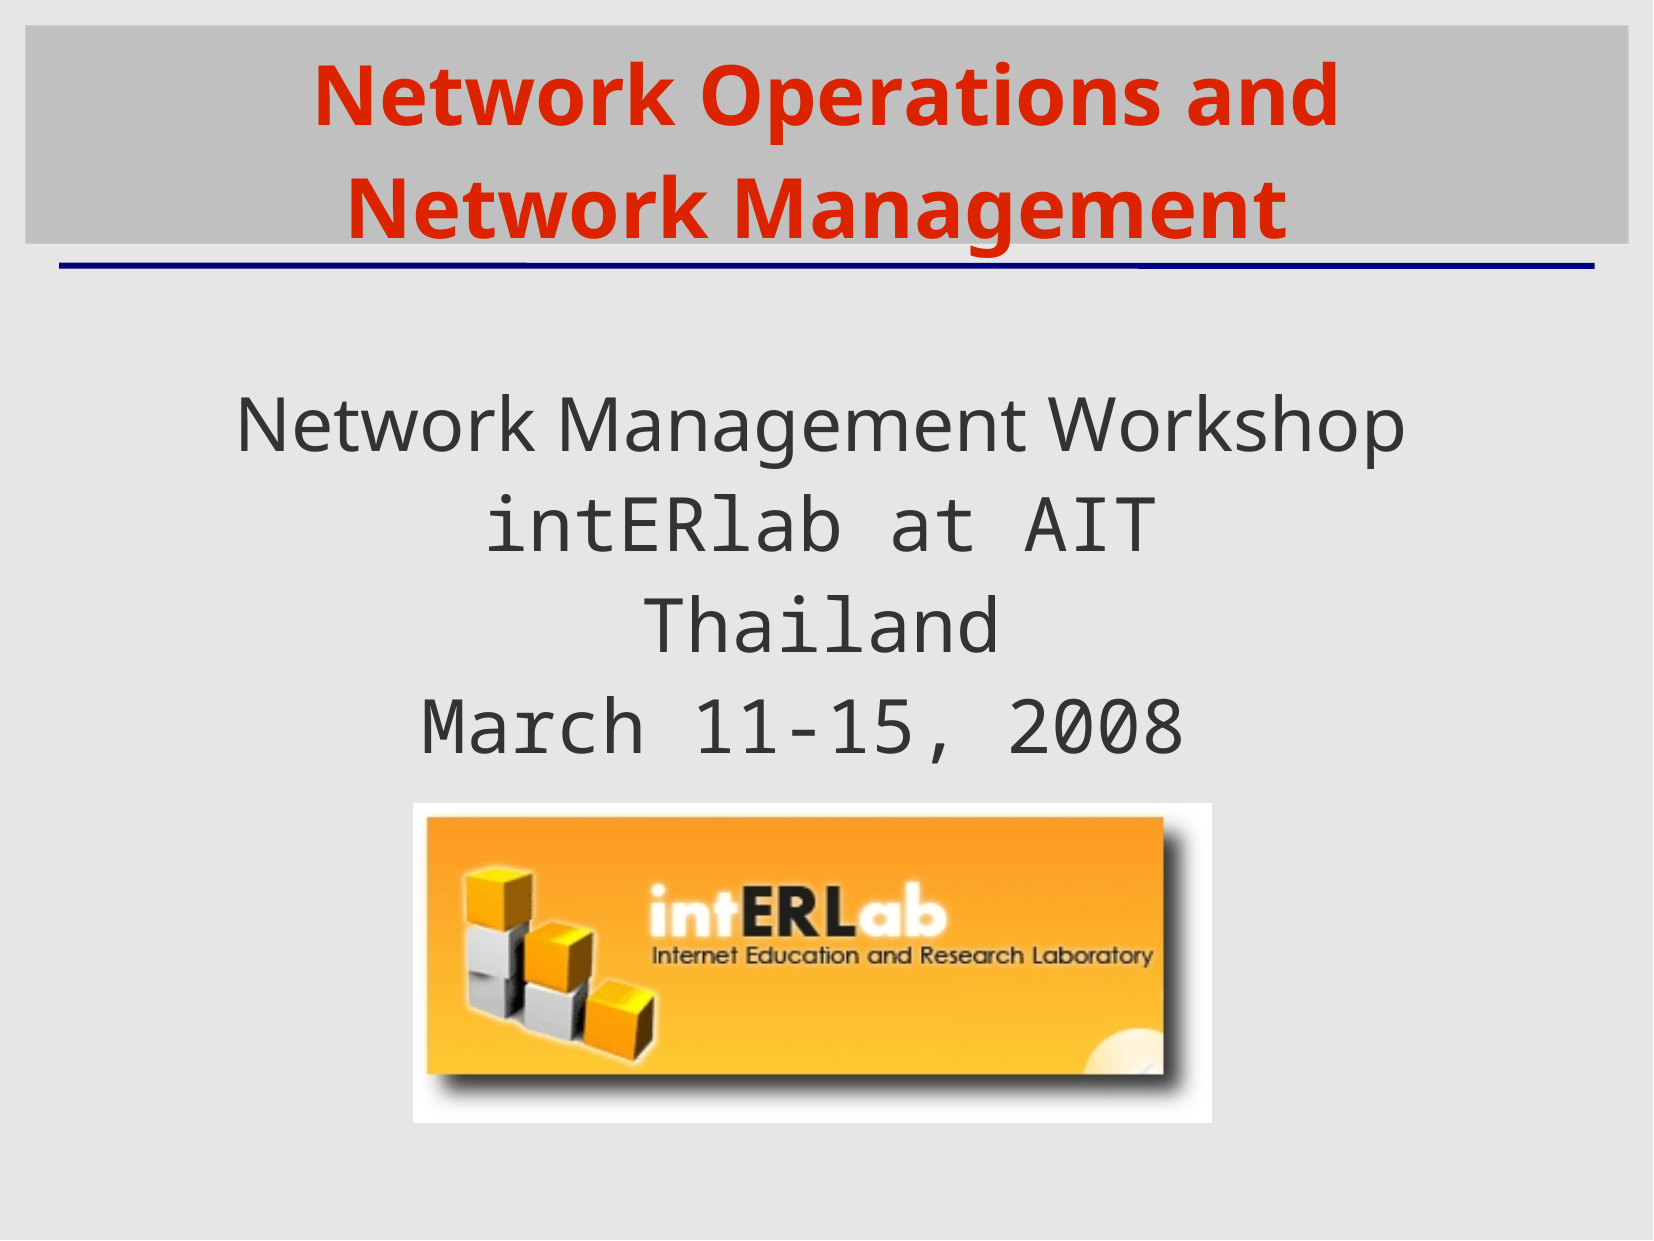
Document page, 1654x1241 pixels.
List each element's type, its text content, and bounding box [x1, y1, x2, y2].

title Network Operations and Network Management [121, 46, 1534, 254]
subtitle Network Management Workshop intERlab at AIT Thailand March 11-15, 2008 [84, 293, 1524, 1120]
picture [413, 803, 1212, 1123]
